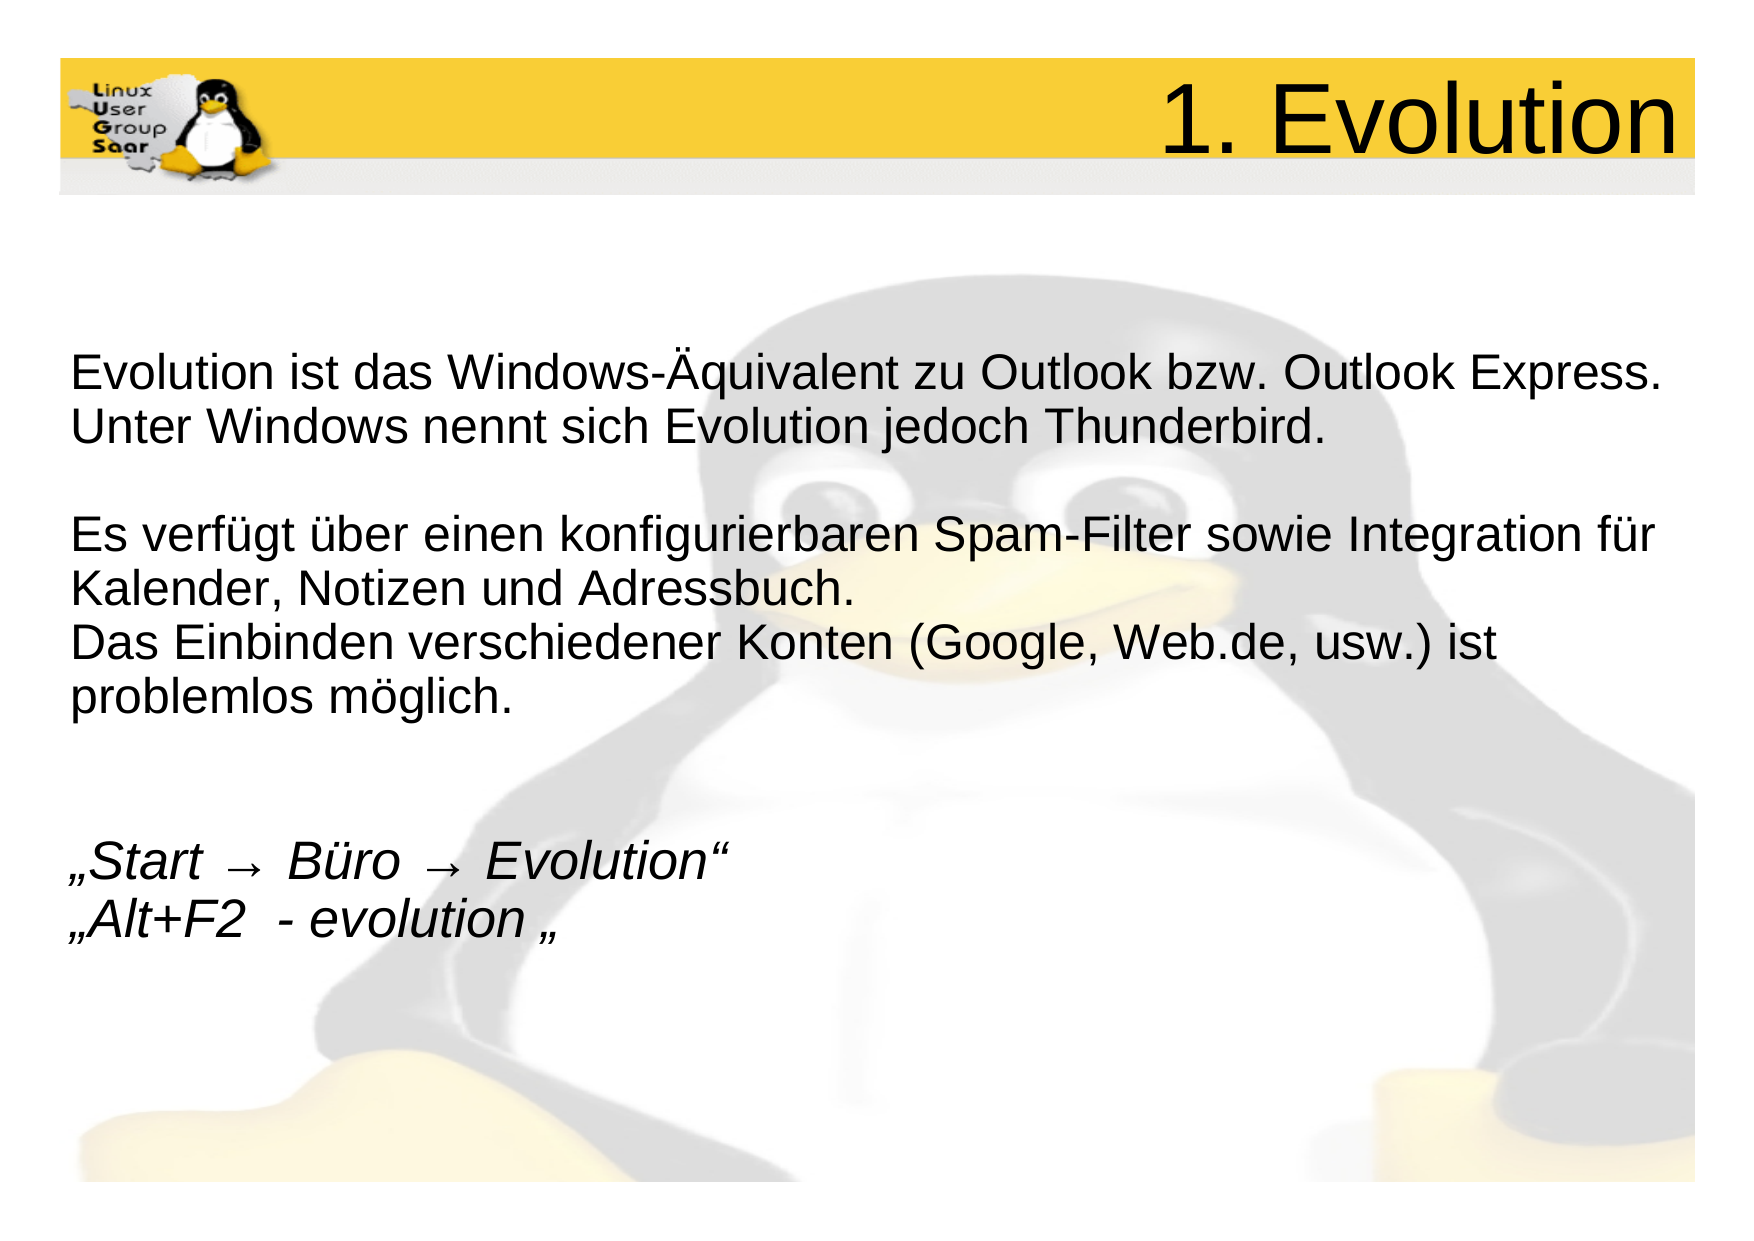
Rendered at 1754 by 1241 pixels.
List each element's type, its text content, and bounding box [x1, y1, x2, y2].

text_box 1. Evolution [1092, 59, 1695, 186]
picture [59, 251, 1695, 1182]
text_box Evolution ist das Windows-Äquivalent zu Outlook bzw. Outlook Express. Unter Windows nennt sich Evolution jedoch Thunderbird. Es verfügt über einen konfigurierbaren Spam-Filter sowie Integration für Kalender, Notizen und Adressbuch. Das Einbinden verschiedener Konten (Google, Web.de, usw.) ist problemlos möglich. „Start → Büro → Evolution“ „Alt+F2 - evolution „ [55, 338, 1692, 959]
picture [59, 58, 1695, 195]
